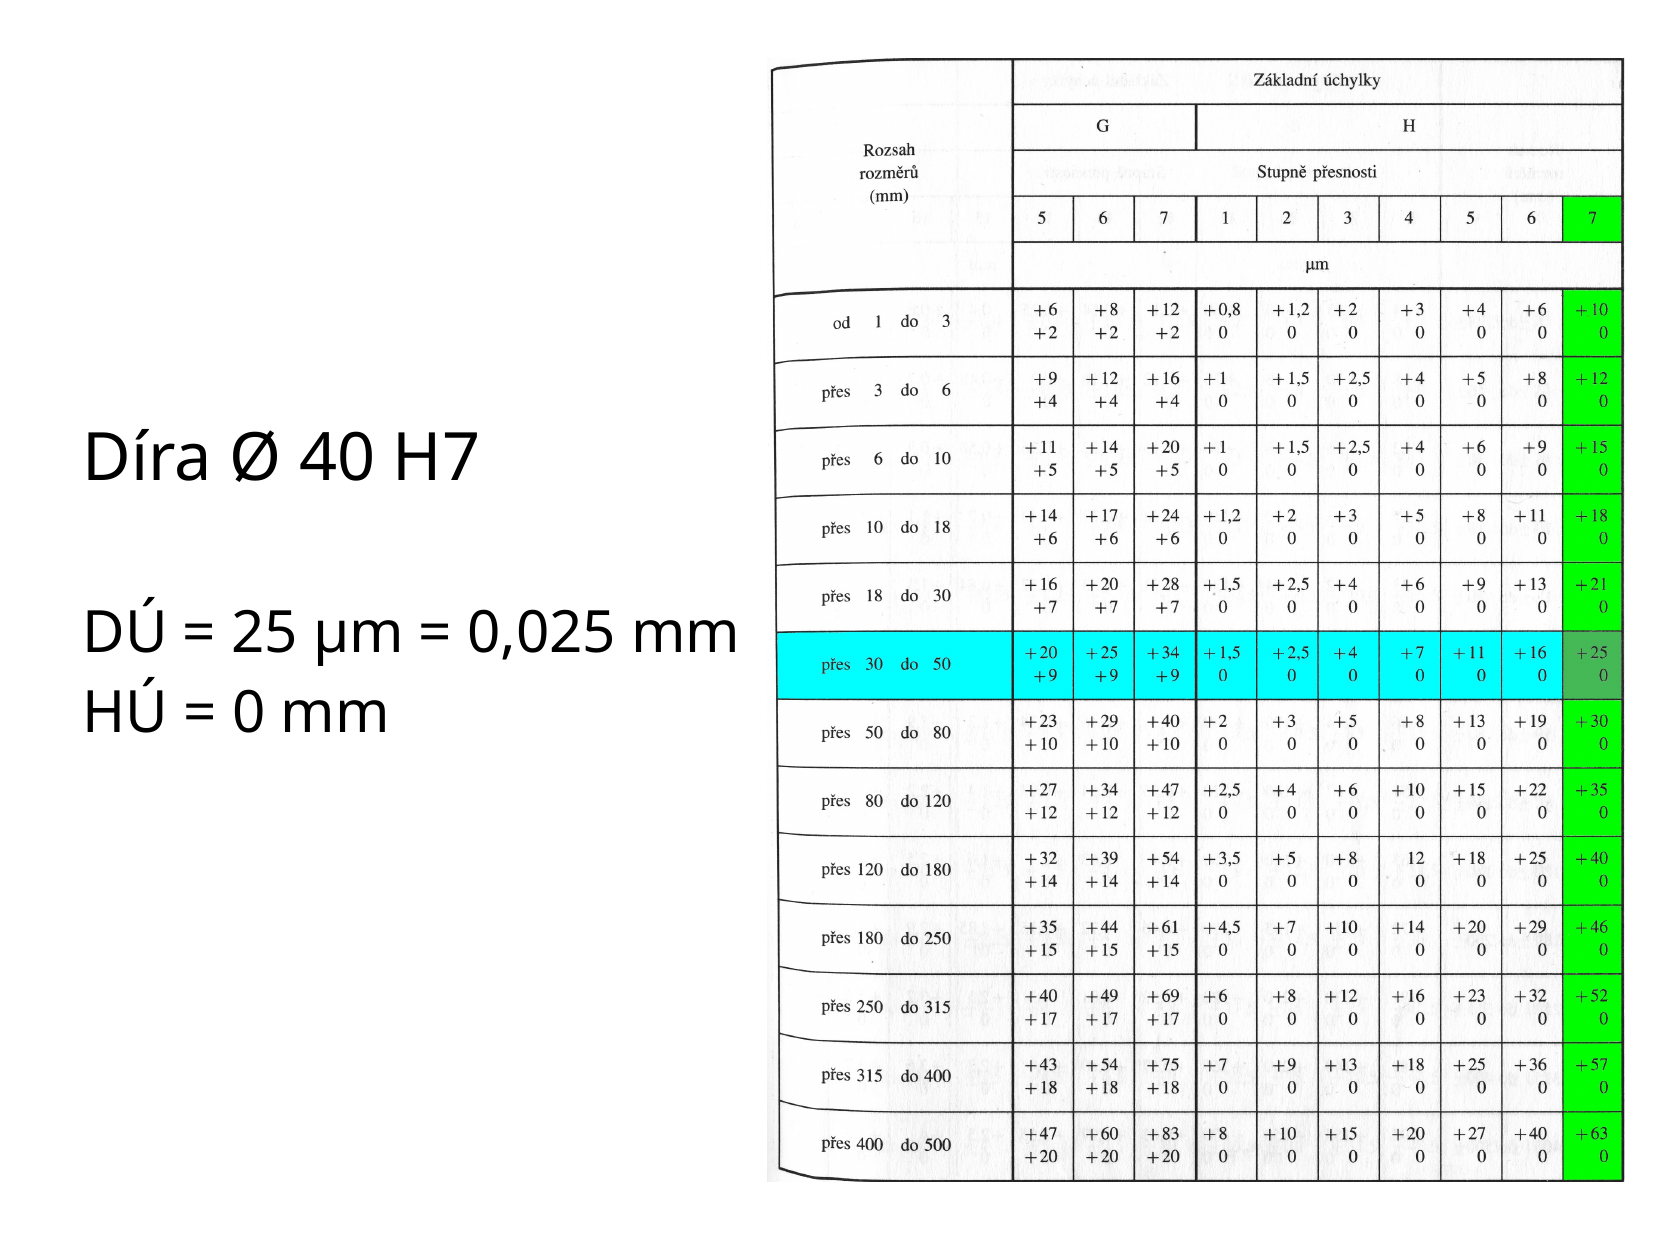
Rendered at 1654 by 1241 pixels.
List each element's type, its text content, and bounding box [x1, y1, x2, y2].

subtitle Díra Ø 40 H7 DÚ = 25 μm = 0,025 mm HÚ = 0 mm [82, 56, 1571, 1102]
picture [767, 58, 1625, 1182]
